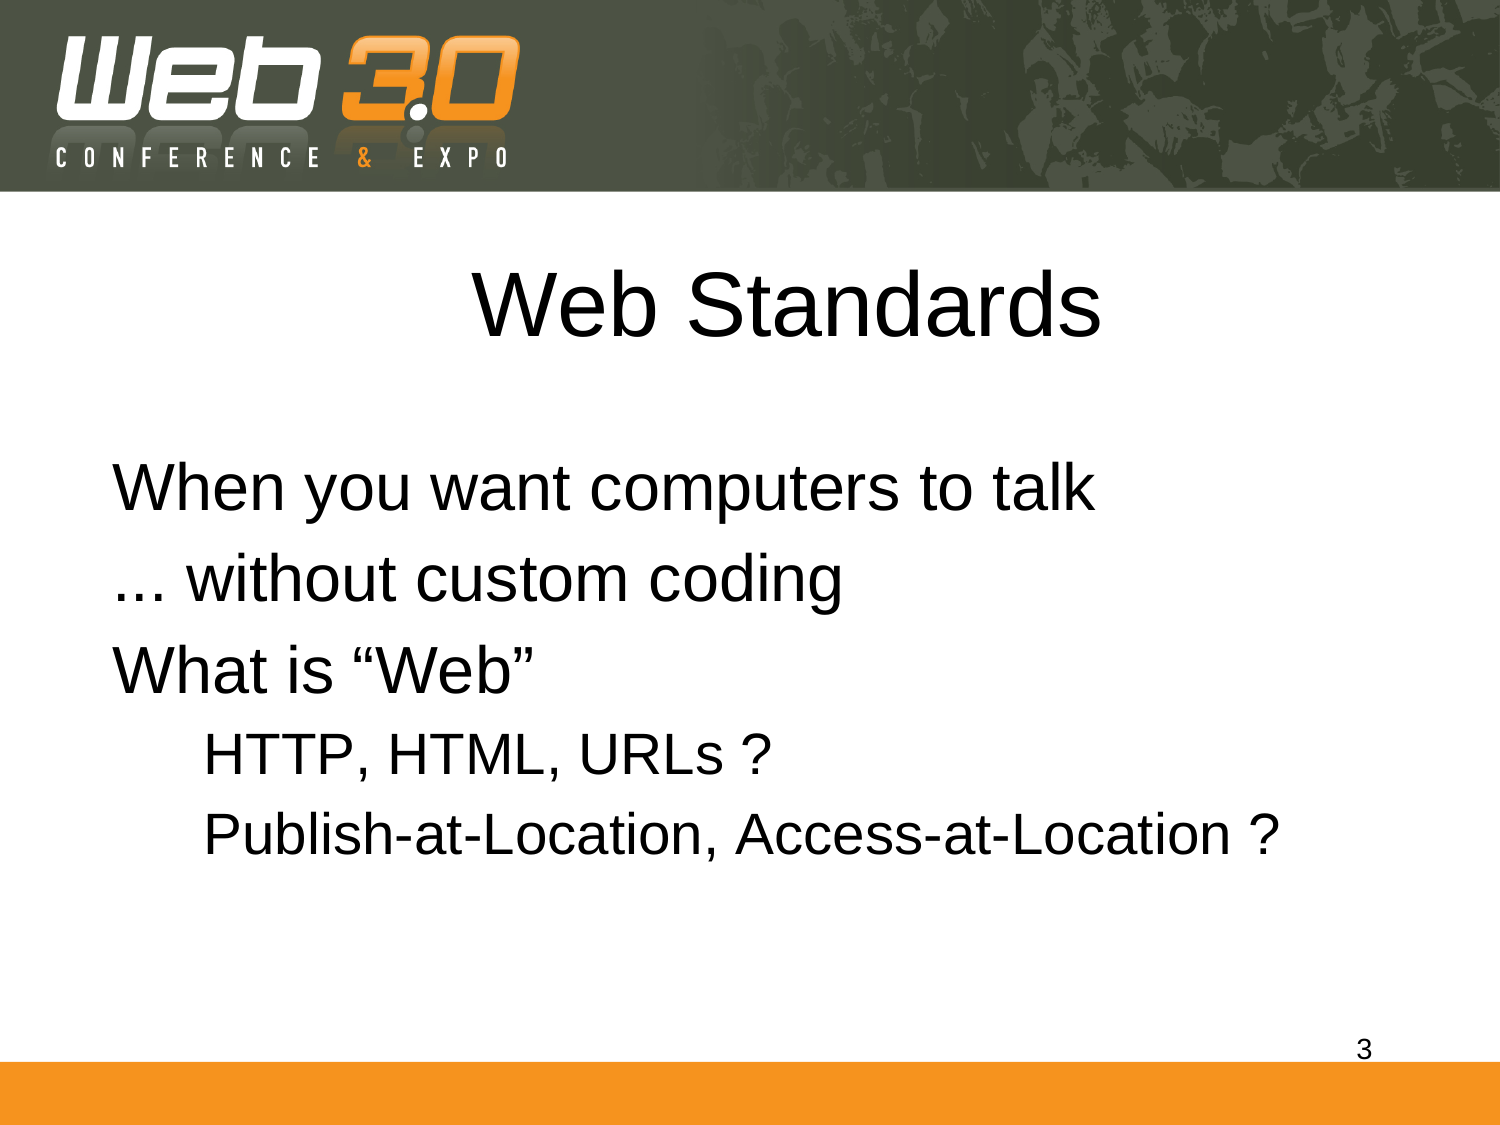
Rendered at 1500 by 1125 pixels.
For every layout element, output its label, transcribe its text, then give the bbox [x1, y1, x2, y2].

picture [0, 0, 1500, 1125]
list When you want computers to talk ... without custom coding What is “Web” HTTP, HTML, URLs ? Publish-at-Location, Access-at-Location ? [112, 450, 1388, 1111]
title Web Standards [150, 194, 1426, 416]
